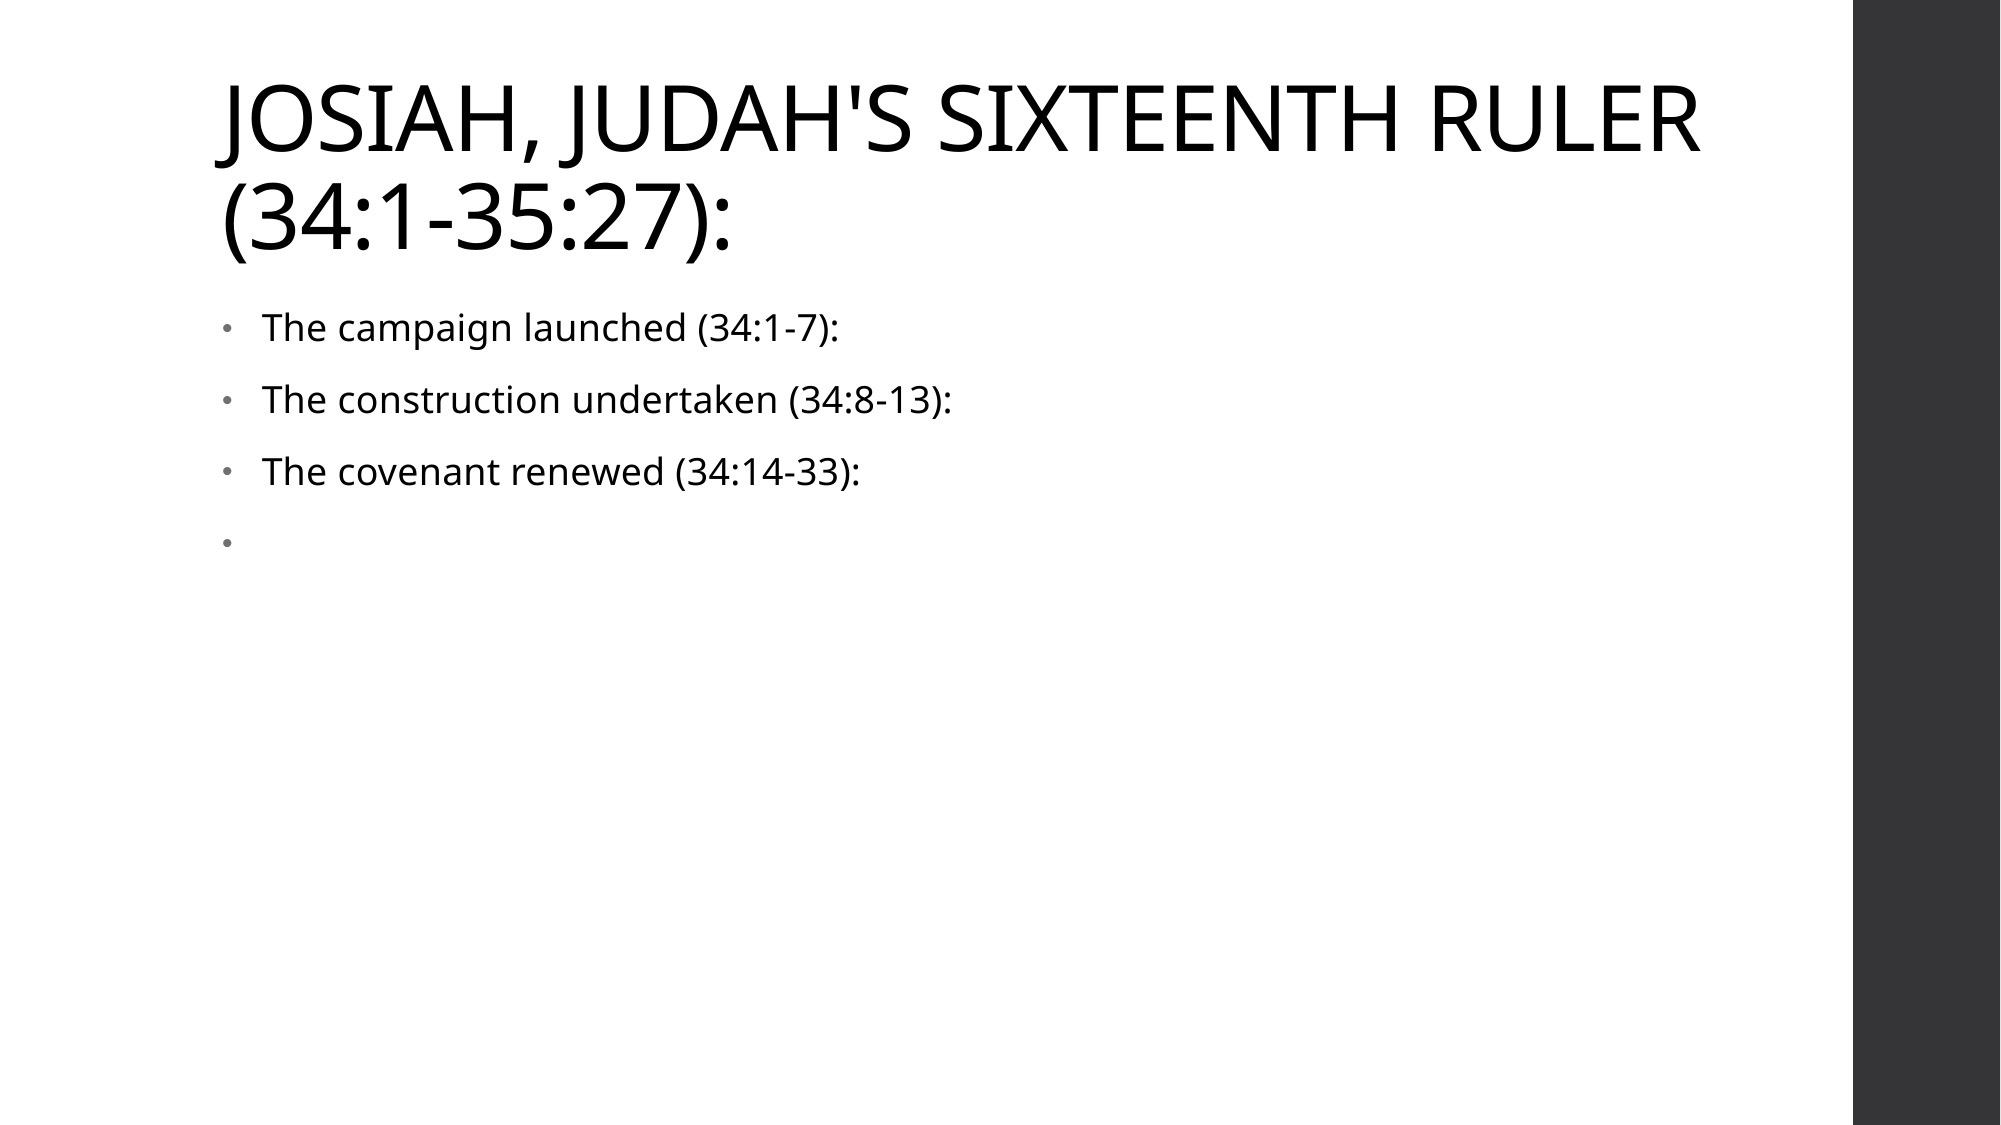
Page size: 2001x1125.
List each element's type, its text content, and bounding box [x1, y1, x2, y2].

list The campaign launched (34:1-7): The construction undertaken (34:8-13): The covenant renewed (34:14-33): [206, 299, 1617, 1014]
title JOSIAH, JUDAH'S SIXTEENTH RULER (34:1-35:27): [206, 60, 1797, 278]
